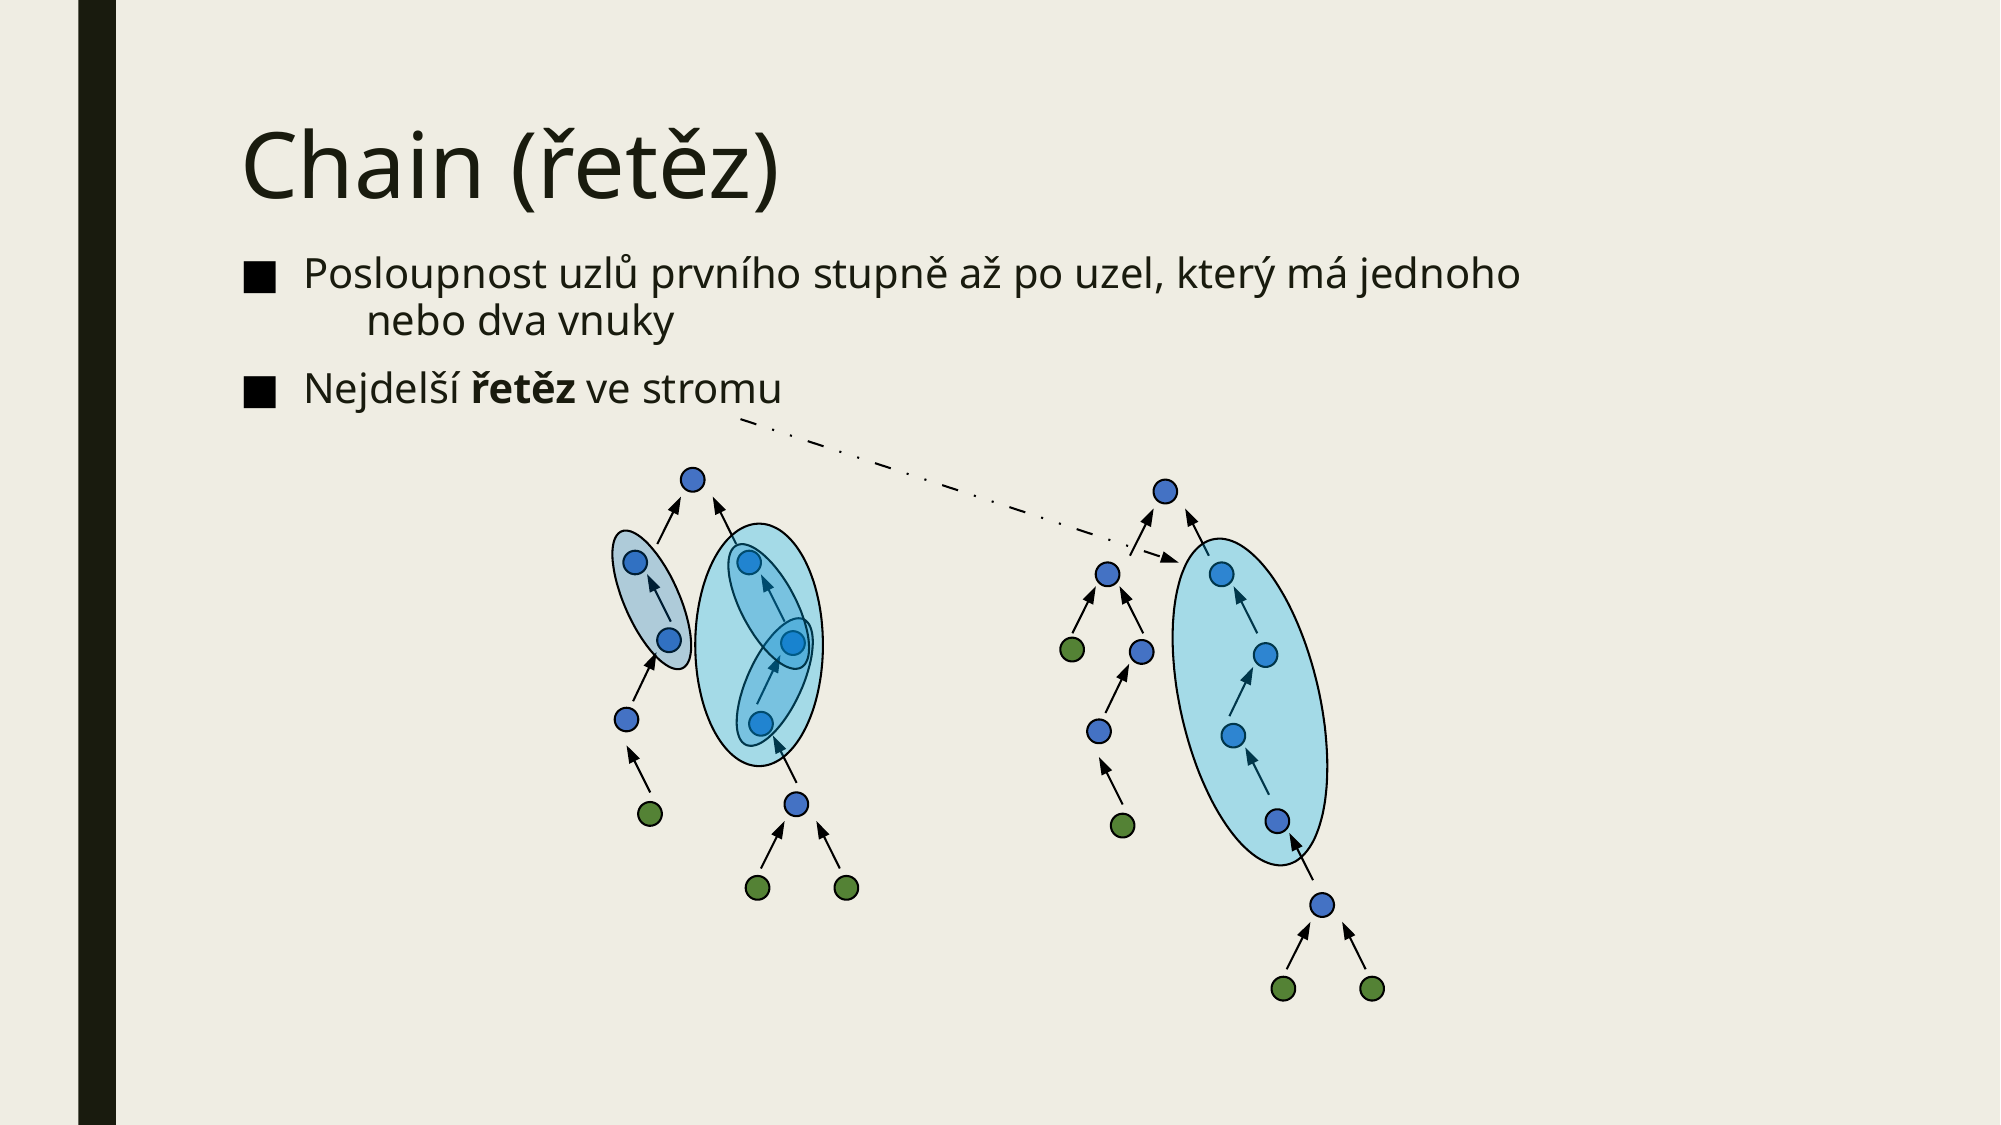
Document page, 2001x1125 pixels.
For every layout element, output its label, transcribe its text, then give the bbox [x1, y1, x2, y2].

text_box [745, 875, 770, 900]
text_box [834, 875, 859, 900]
text_box [1172, 538, 1328, 866]
text_box [1095, 562, 1120, 587]
text_box [1153, 479, 1178, 504]
text_box [1110, 813, 1135, 838]
title Chain (řetěz) [225, 112, 1801, 357]
text_box [1129, 640, 1154, 664]
text_box [1060, 637, 1084, 662]
text_box [1360, 976, 1384, 1001]
text_box [614, 707, 639, 732]
text_box [695, 523, 823, 767]
text_box [784, 792, 809, 817]
list Posloupnost uzlů prvního stupně až po uzel, který má jednoho nebo dva vnuky Nejdelší řetěz ve stromu [225, 243, 1593, 481]
text_box [638, 802, 662, 826]
text_box [1271, 976, 1296, 1001]
text_box [1087, 719, 1111, 744]
text_box [680, 467, 705, 492]
text_box [612, 530, 692, 670]
text_box [1310, 893, 1334, 917]
